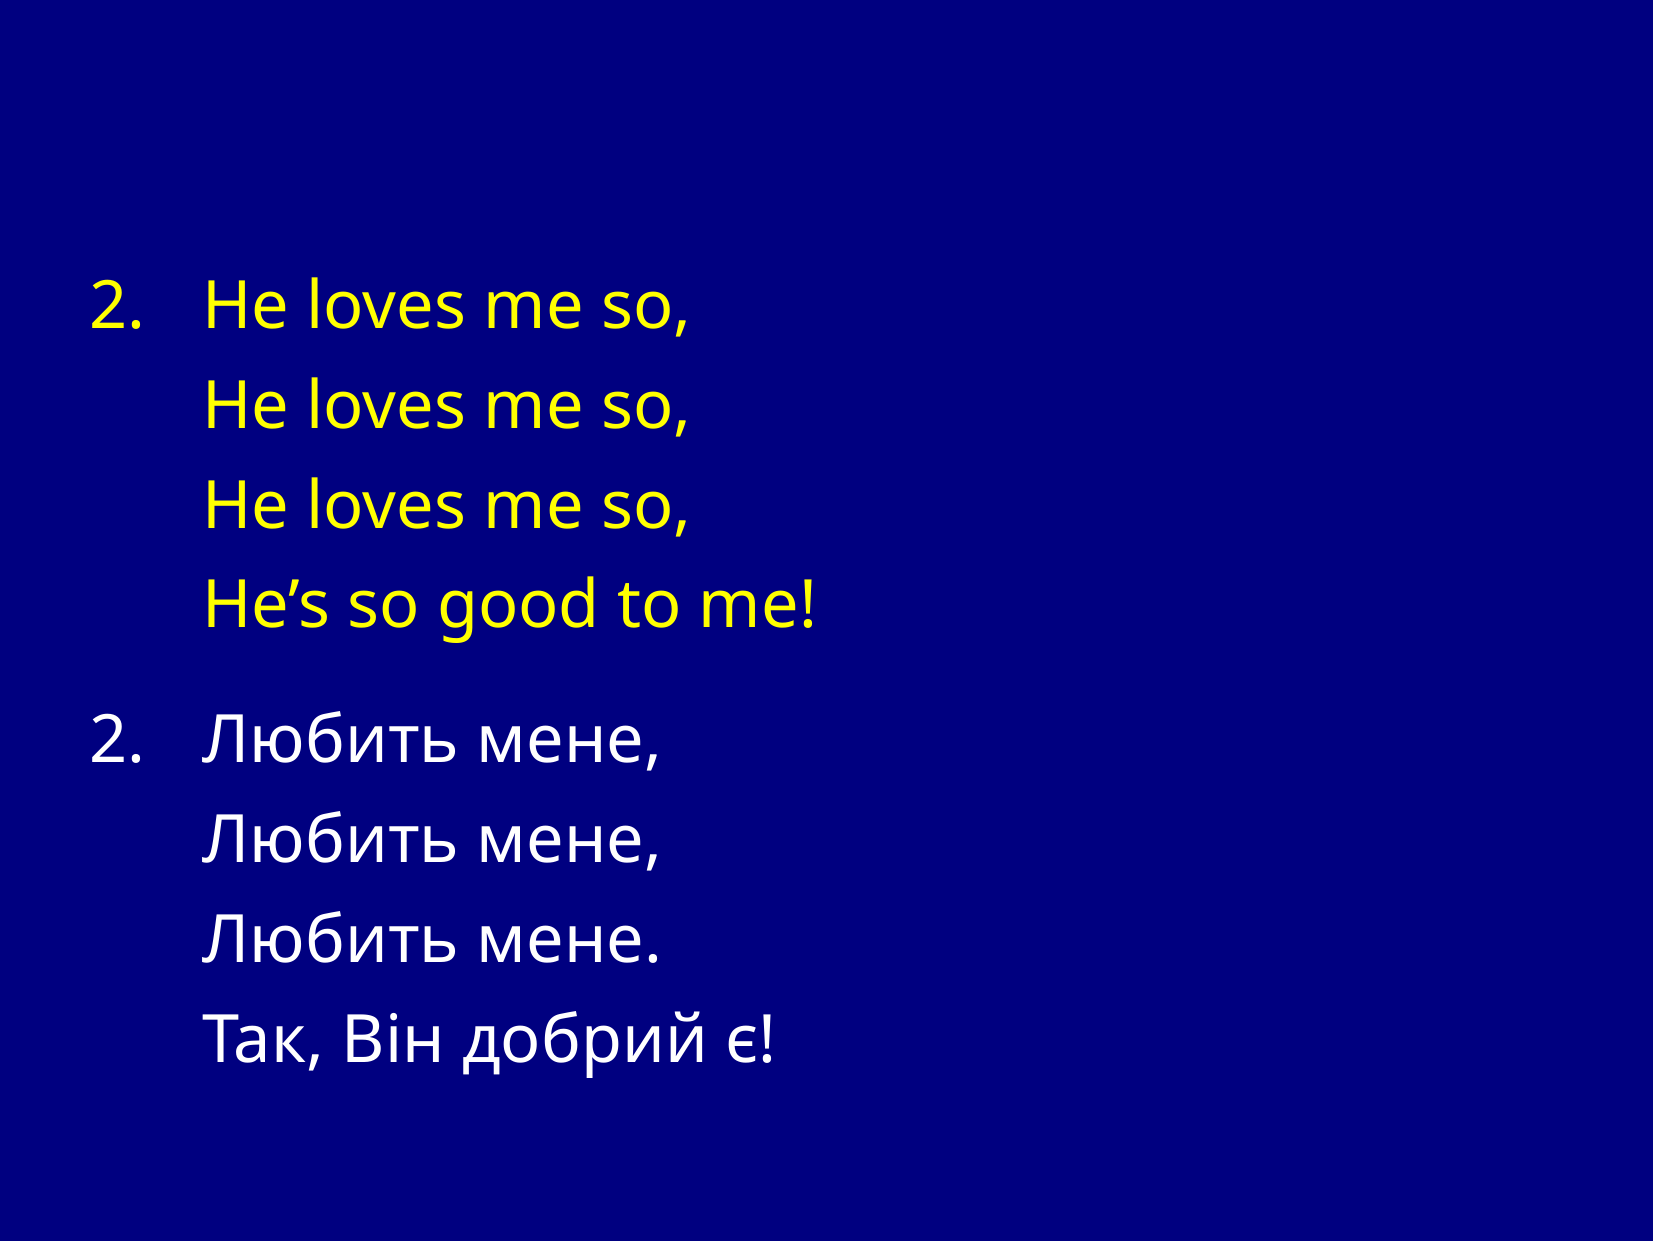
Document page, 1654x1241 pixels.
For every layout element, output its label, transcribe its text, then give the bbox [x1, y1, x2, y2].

text_box 2. He loves me so, He loves me so, He loves me so, He’s so good to me! [75, 150, 1576, 638]
text_box 2. Любить мене, Любить мене, Любить мене. Так, Він добрий є! [75, 675, 1576, 1163]
